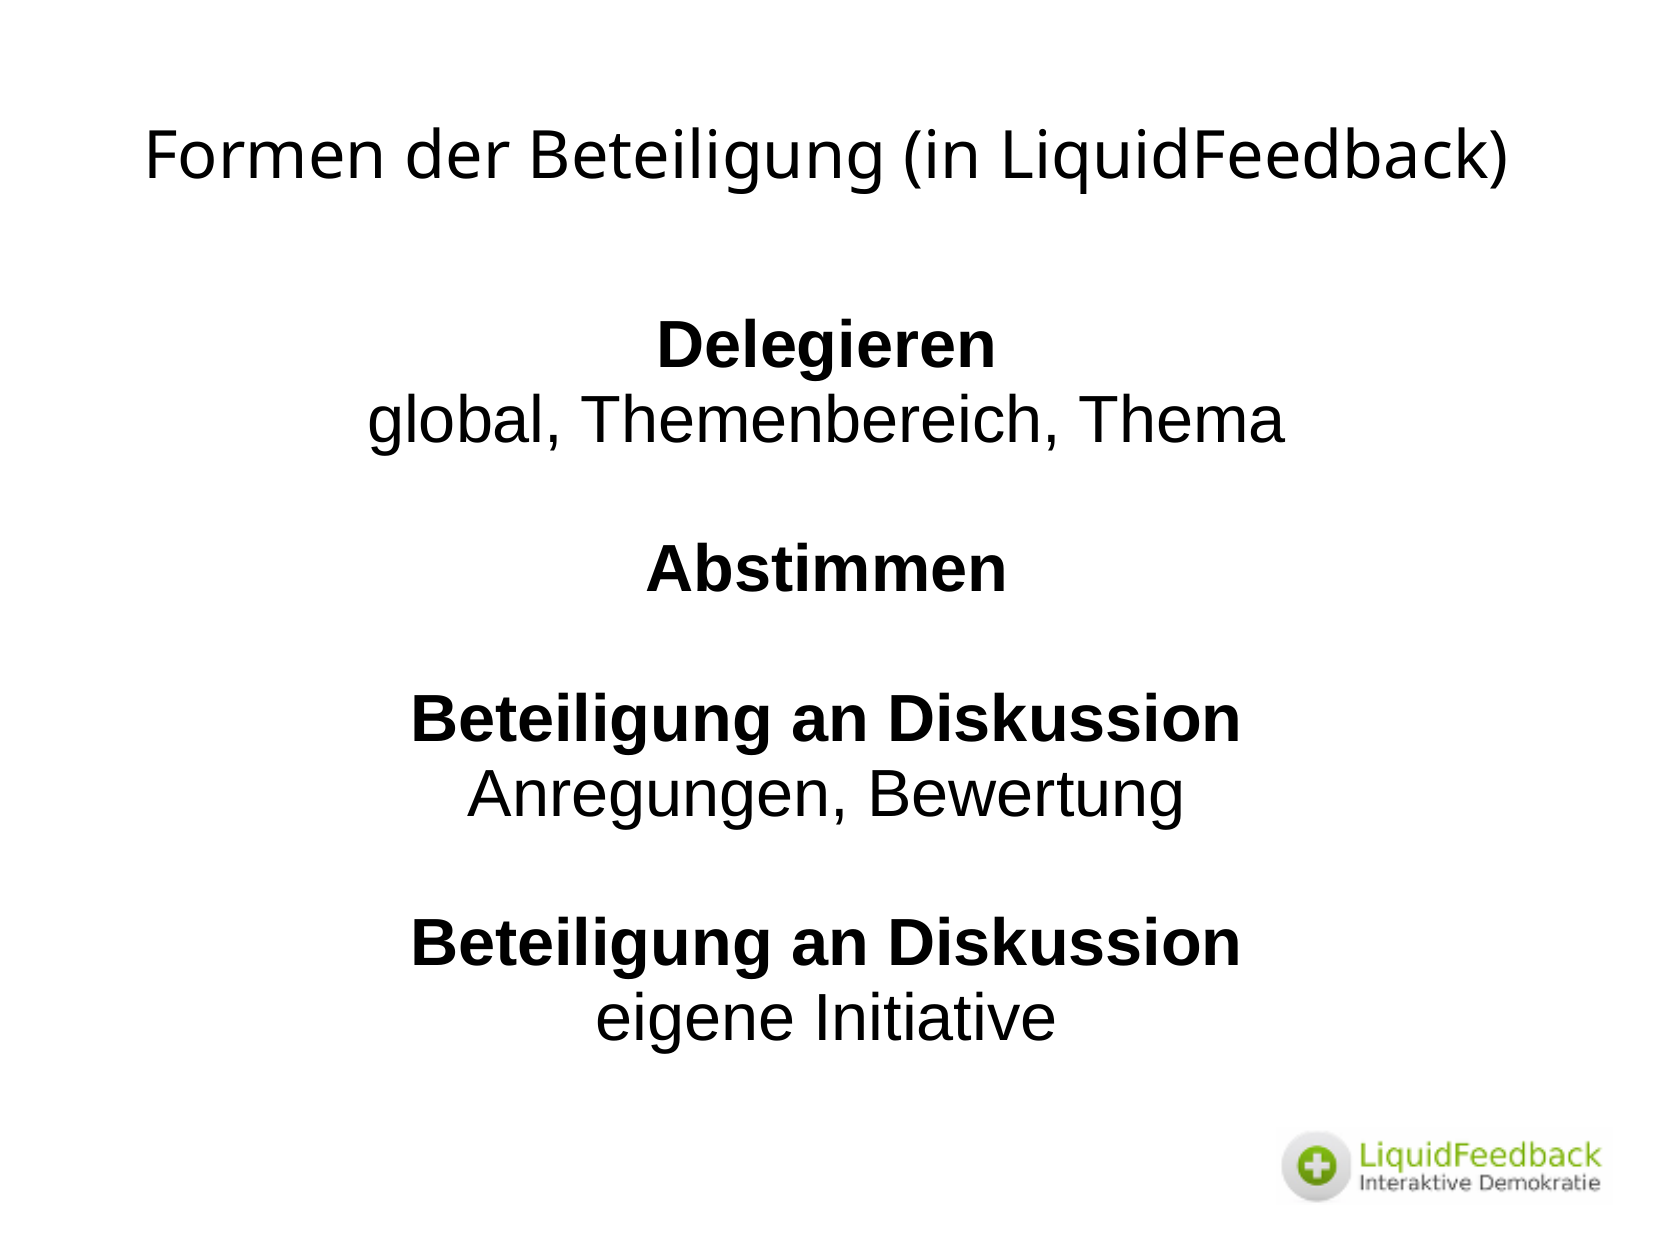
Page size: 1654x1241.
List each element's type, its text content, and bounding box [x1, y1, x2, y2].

title Formen der Beteiligung (in LiquidFeedback) [82, 49, 1571, 219]
subtitle Delegieren global, Themenbereich, Thema Abstimmen Beteiligung an Diskussion Anregungen, Bewertung Beteiligung an Diskussion eigene Initiative [82, 219, 1571, 1180]
picture [1276, 1127, 1613, 1205]
